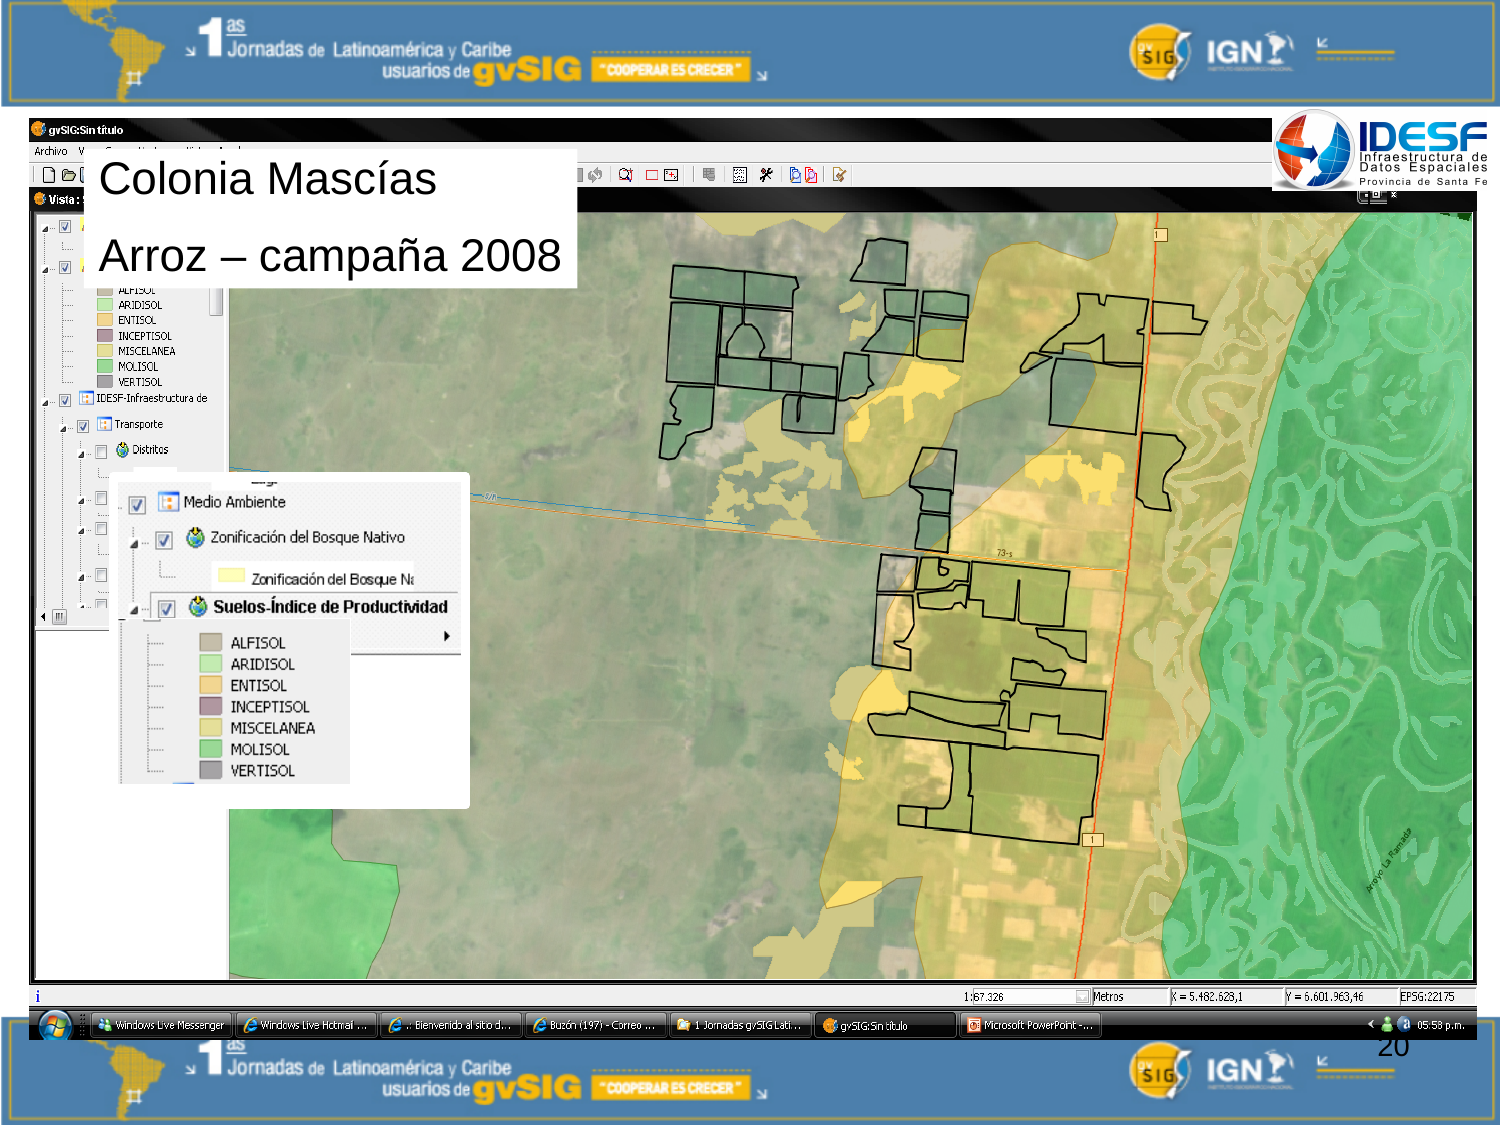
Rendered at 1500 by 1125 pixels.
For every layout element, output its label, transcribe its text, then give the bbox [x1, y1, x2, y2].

picture [0, 0, 1500, 1125]
text_box Colonia Mascías Arroz – campaña 2008 [83, 148, 578, 289]
